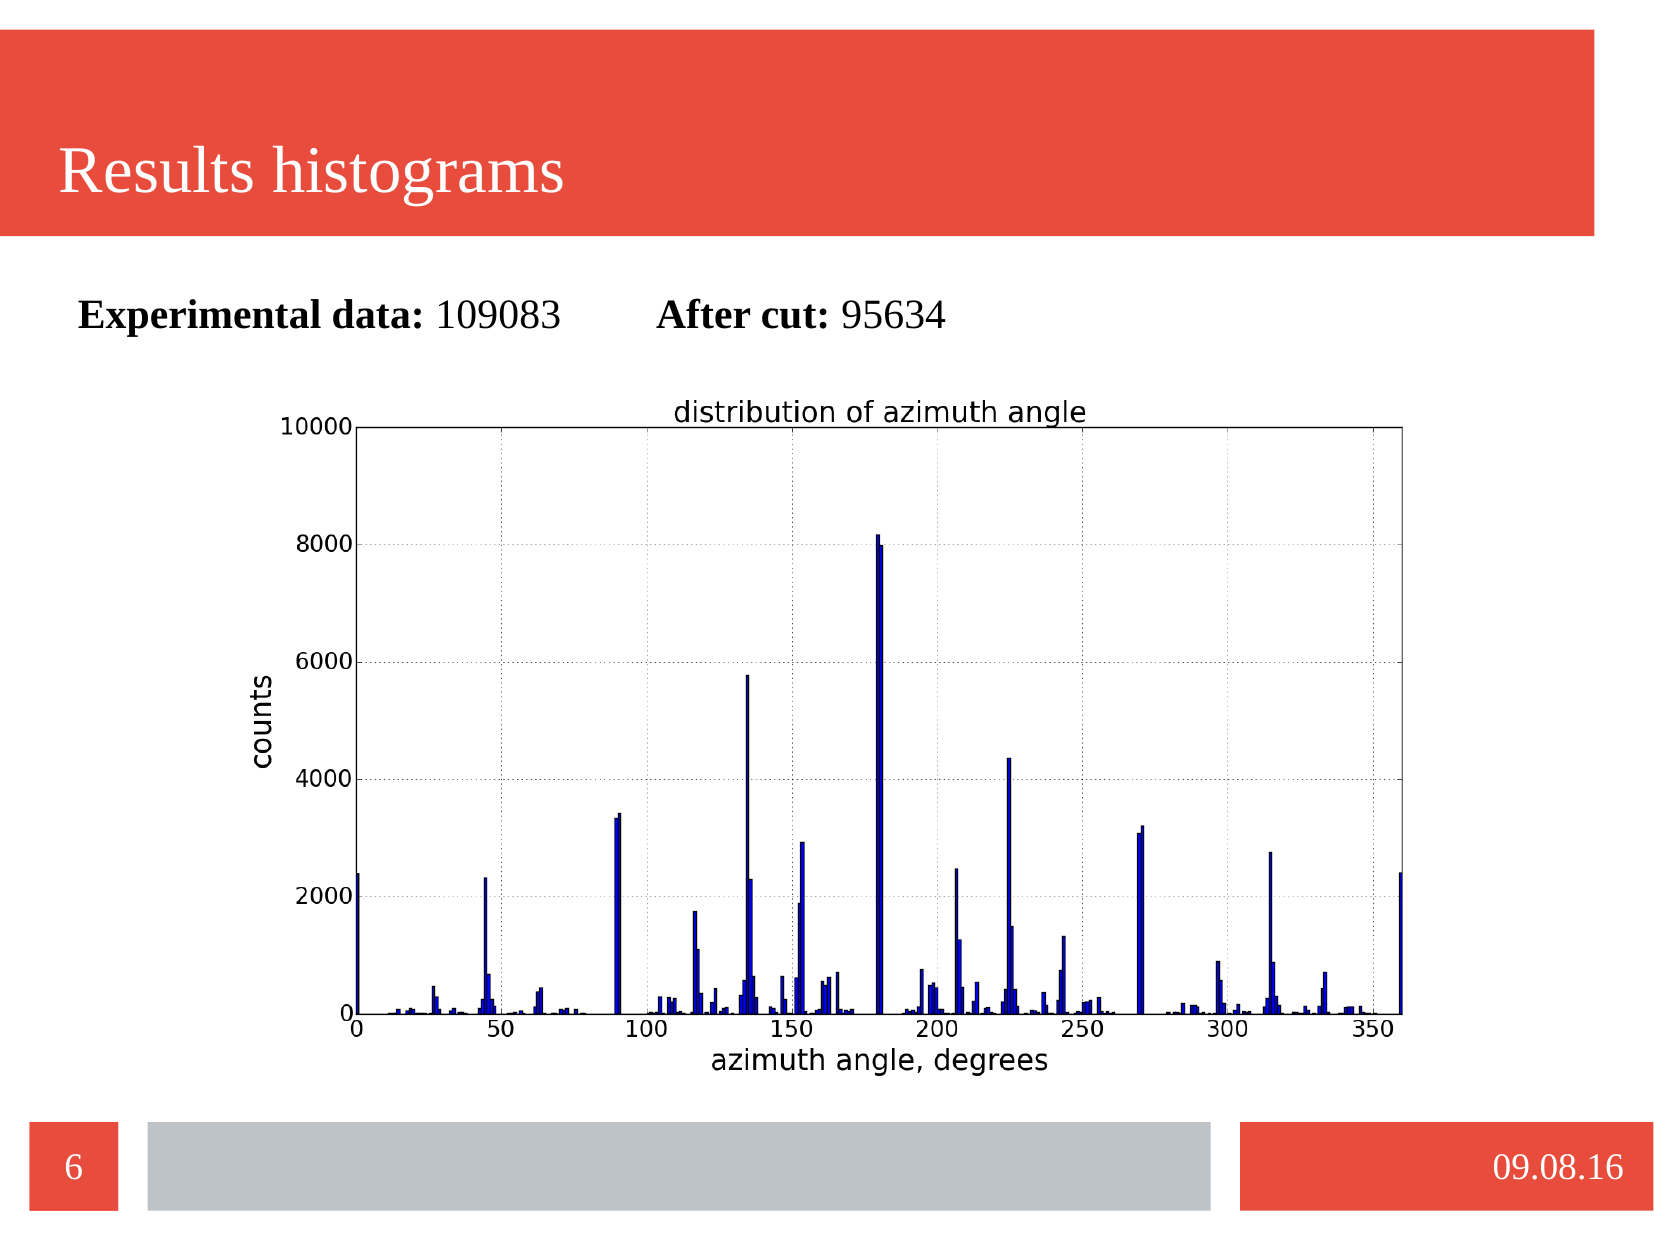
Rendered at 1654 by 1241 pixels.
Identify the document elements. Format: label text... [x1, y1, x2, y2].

title Results histograms [59, 59, 1595, 207]
picture [187, 354, 1536, 1087]
text_box Experimental data: 109083 After cut: 95634 [63, 283, 969, 392]
